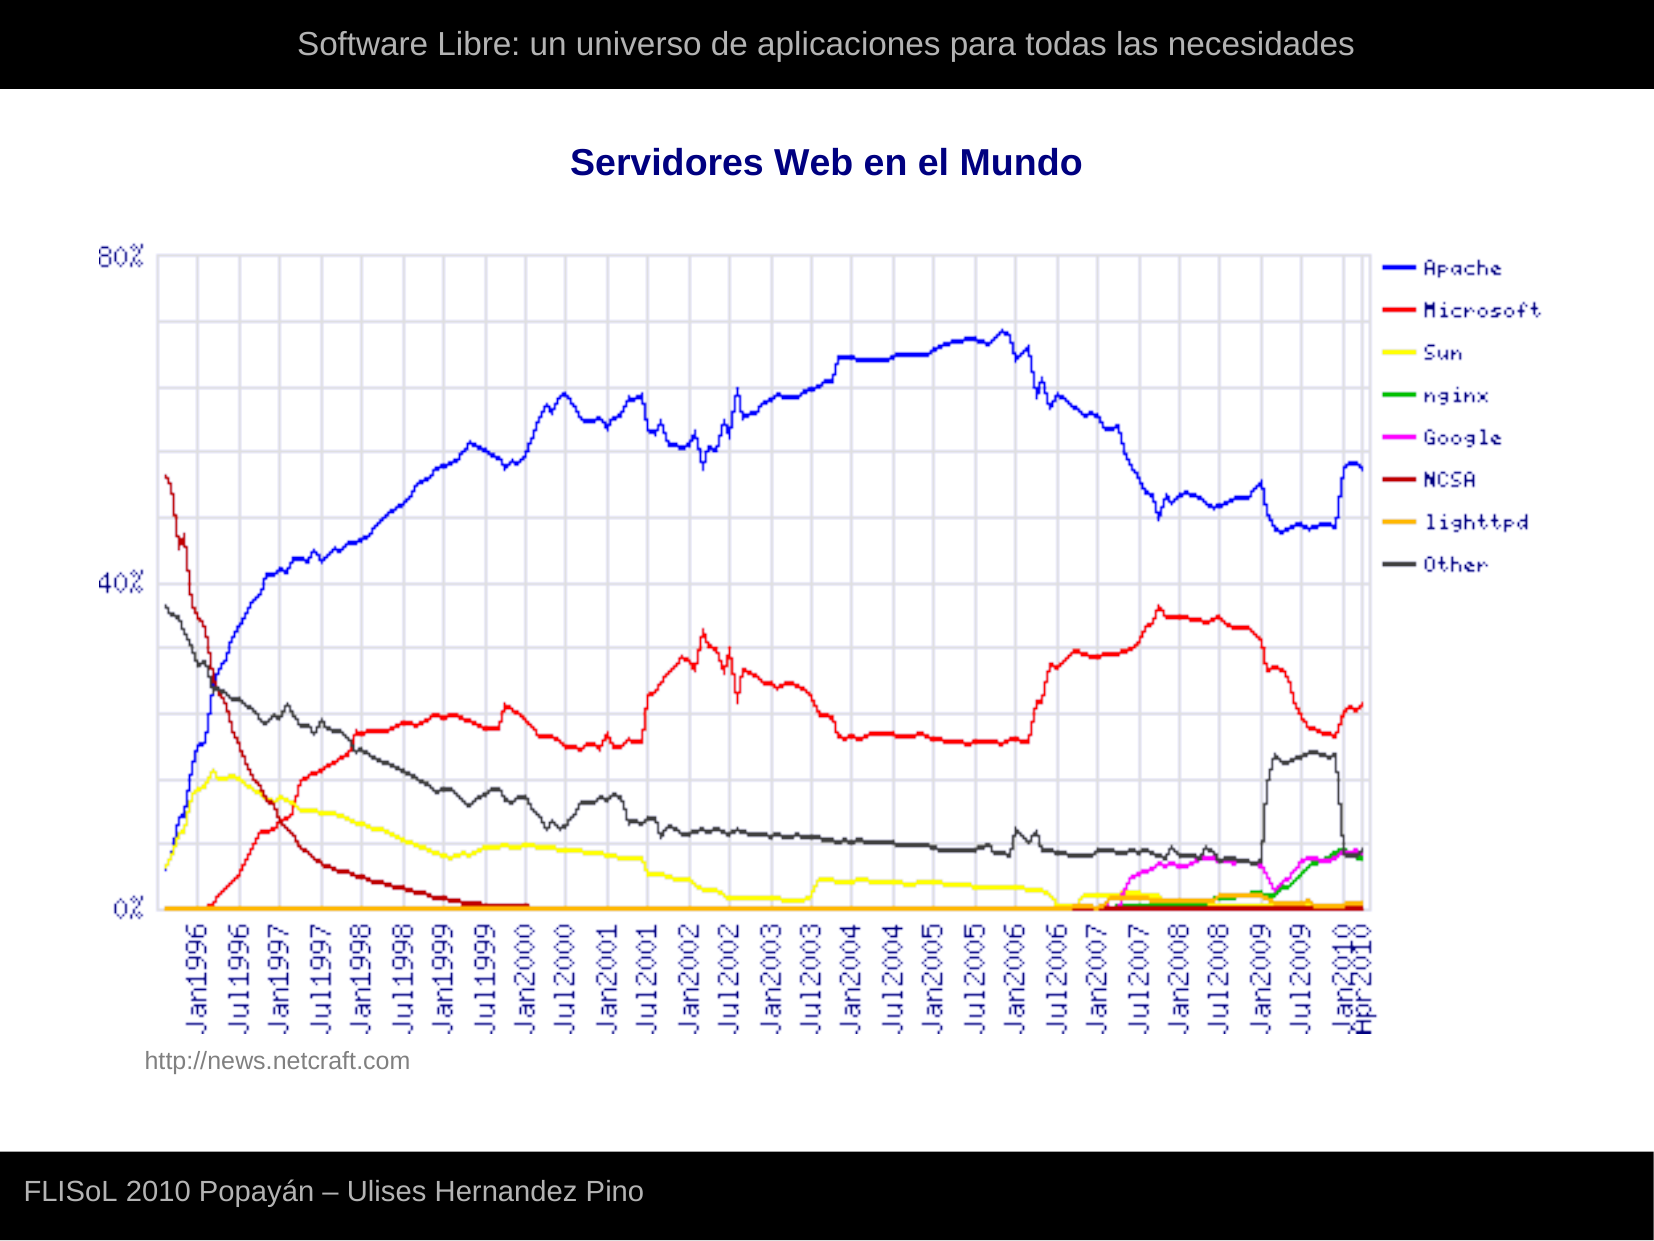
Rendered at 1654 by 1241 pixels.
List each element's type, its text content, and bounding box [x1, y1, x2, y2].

picture [99, 239, 1555, 1034]
text_box http://news.netcraft.com [129, 1039, 427, 1083]
title Servidores Web en el Mundo [82, 125, 1571, 200]
